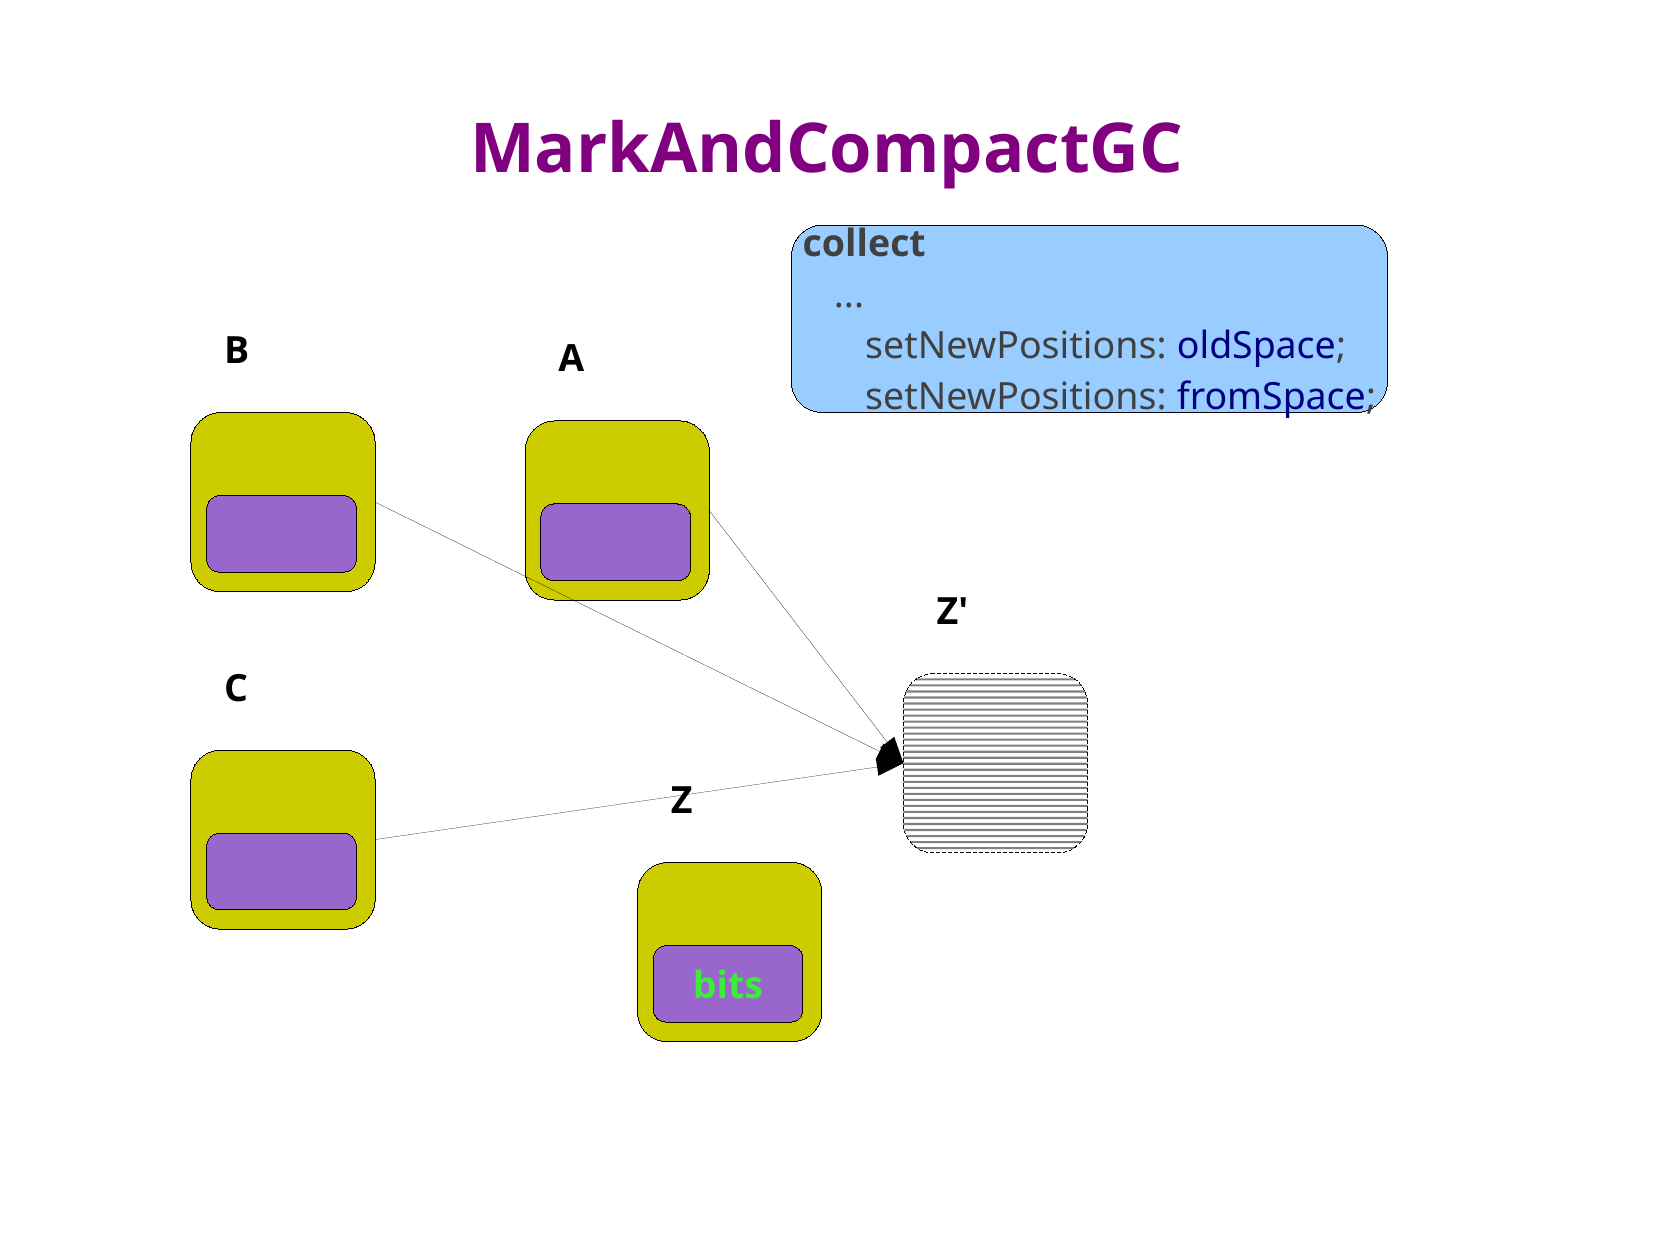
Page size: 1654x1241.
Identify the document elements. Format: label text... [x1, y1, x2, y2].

text_box [206, 833, 357, 910]
text_box C [190, 750, 376, 930]
text_box bits [653, 945, 803, 1023]
text_box collect ... setNewPositions: oldSpace; setNewPositions: fromSpace; [791, 225, 1388, 413]
text_box B [190, 412, 376, 592]
text_box A [525, 420, 710, 601]
text_box Z' [903, 673, 1088, 853]
text_box Z [637, 862, 822, 1042]
text_box [206, 495, 357, 573]
text_box [540, 503, 691, 581]
text_box A [525, 577, 572, 601]
text_box MarkAndCompactGC [143, 91, 1511, 209]
